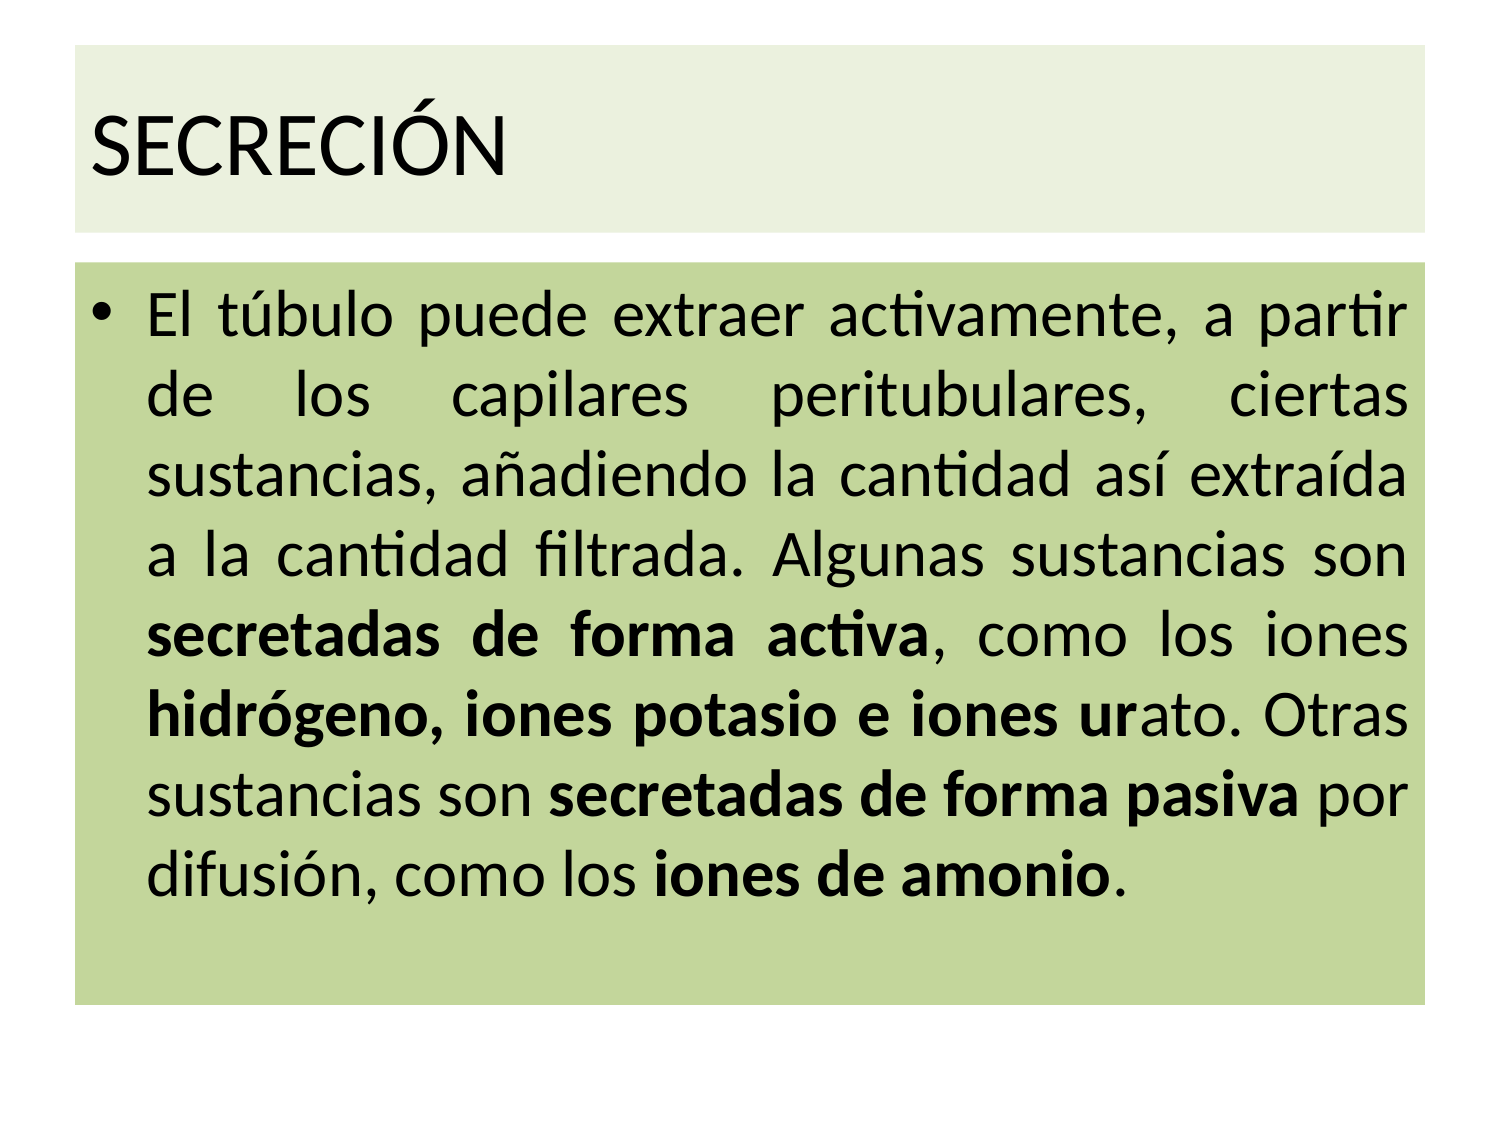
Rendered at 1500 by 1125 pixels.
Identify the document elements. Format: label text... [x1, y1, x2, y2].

title SECRECIÓN [75, 45, 1425, 233]
list El túbulo puede extraer activamente, a partir de los capilares peritubulares, ciertas sustancias, añadiendo la cantidad así extraída a la cantidad filtrada. Algunas sustancias son secretadas de forma activa, como los iones hidrógeno, iones potasio e iones urato. Otras sustancias son secretadas de forma pasiva por difusión, como los iones de amonio. [75, 262, 1425, 1005]
